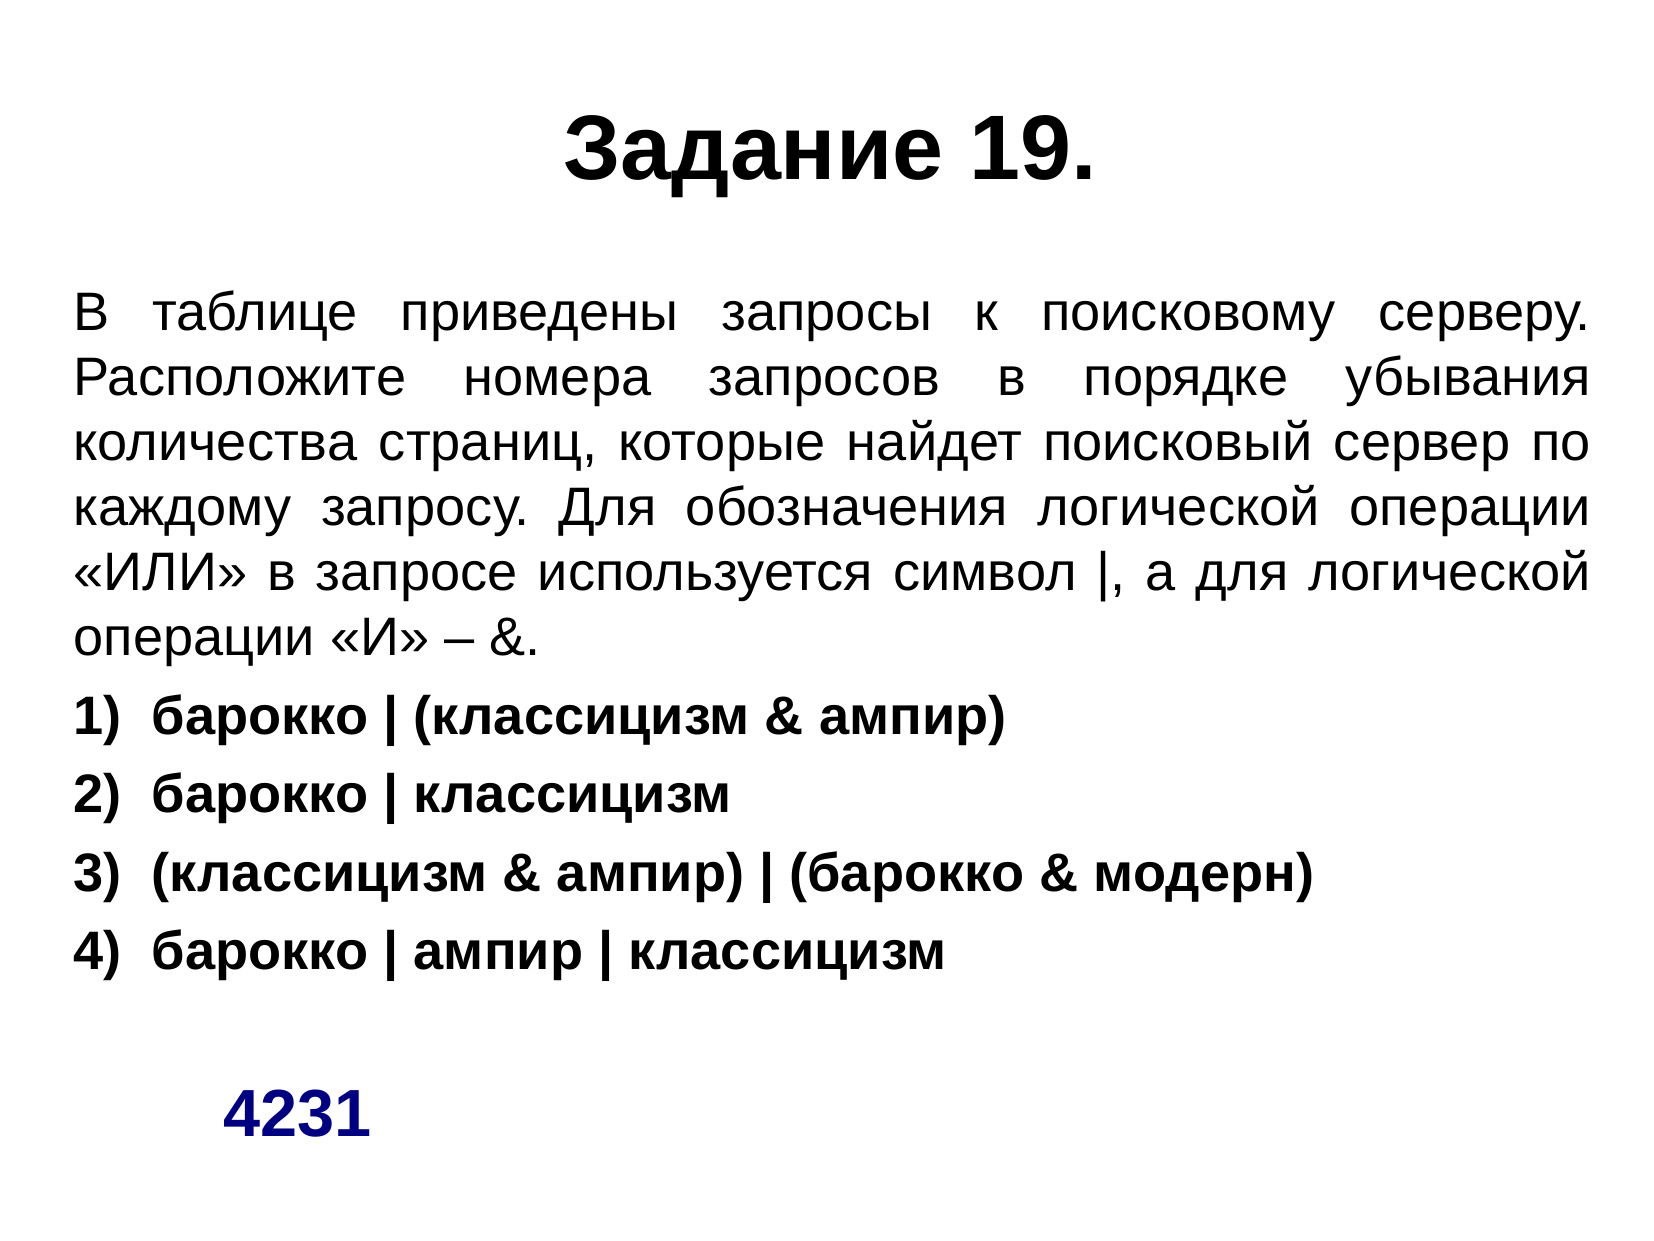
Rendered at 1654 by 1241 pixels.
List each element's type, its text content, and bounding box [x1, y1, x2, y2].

list В таблице приведены запросы к поисковому серверу. Расположите номера запросов в порядке убывания количества страниц, которые найдет поисковый сервер по каждому запросу. Для обозначения логической операции «ИЛИ» в запросе используется символ |, а для логической операции «И» – &. 1) барокко | (классицизм & ампир) 2) барокко | классицизм 3) (классицизм & ампир) | (барокко & модерн) 4) барокко | ампир | классицизм 4231 [58, 268, 1609, 1194]
title Задание 19. [82, 68, 1571, 268]
